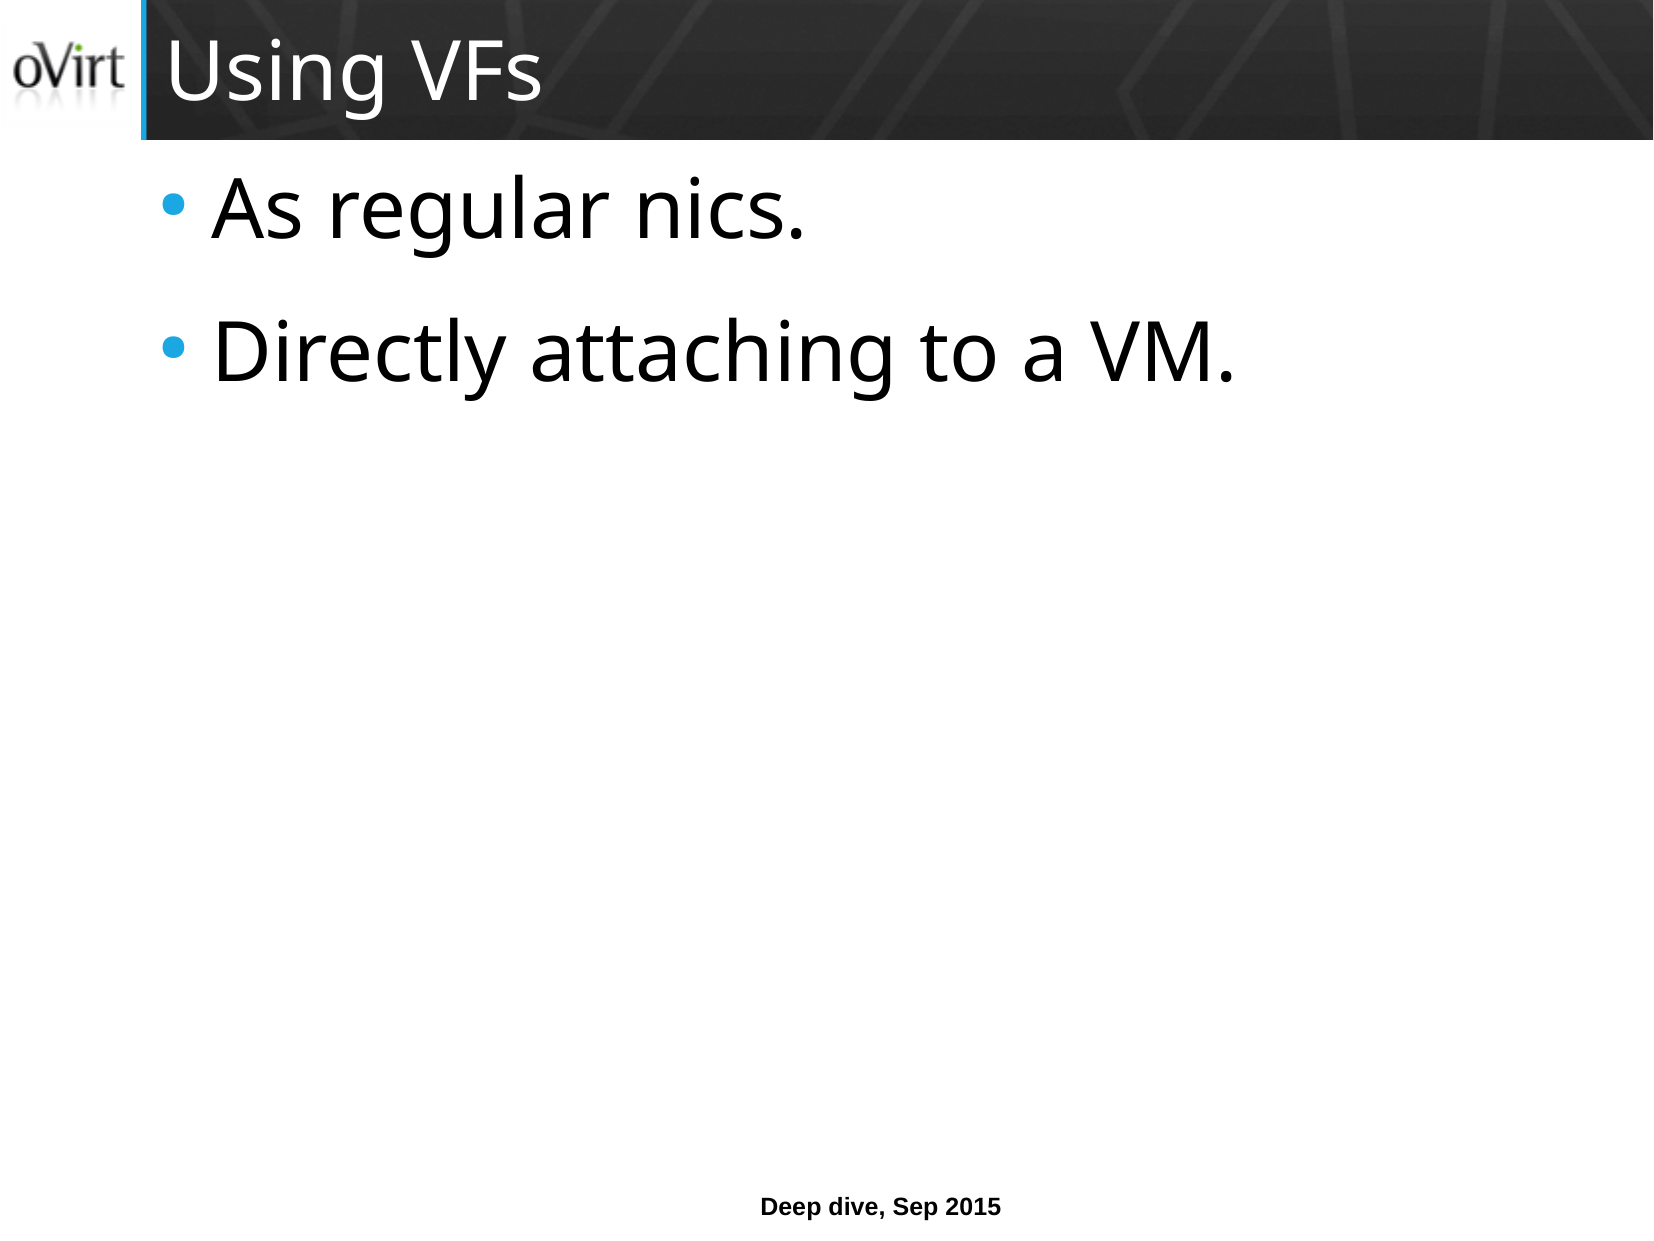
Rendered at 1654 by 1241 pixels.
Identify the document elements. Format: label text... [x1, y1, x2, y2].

list As regular nics. Directly attaching to a VM. [140, 150, 1629, 969]
picture [0, 0, 1654, 140]
title Using VFs [164, 18, 1653, 119]
